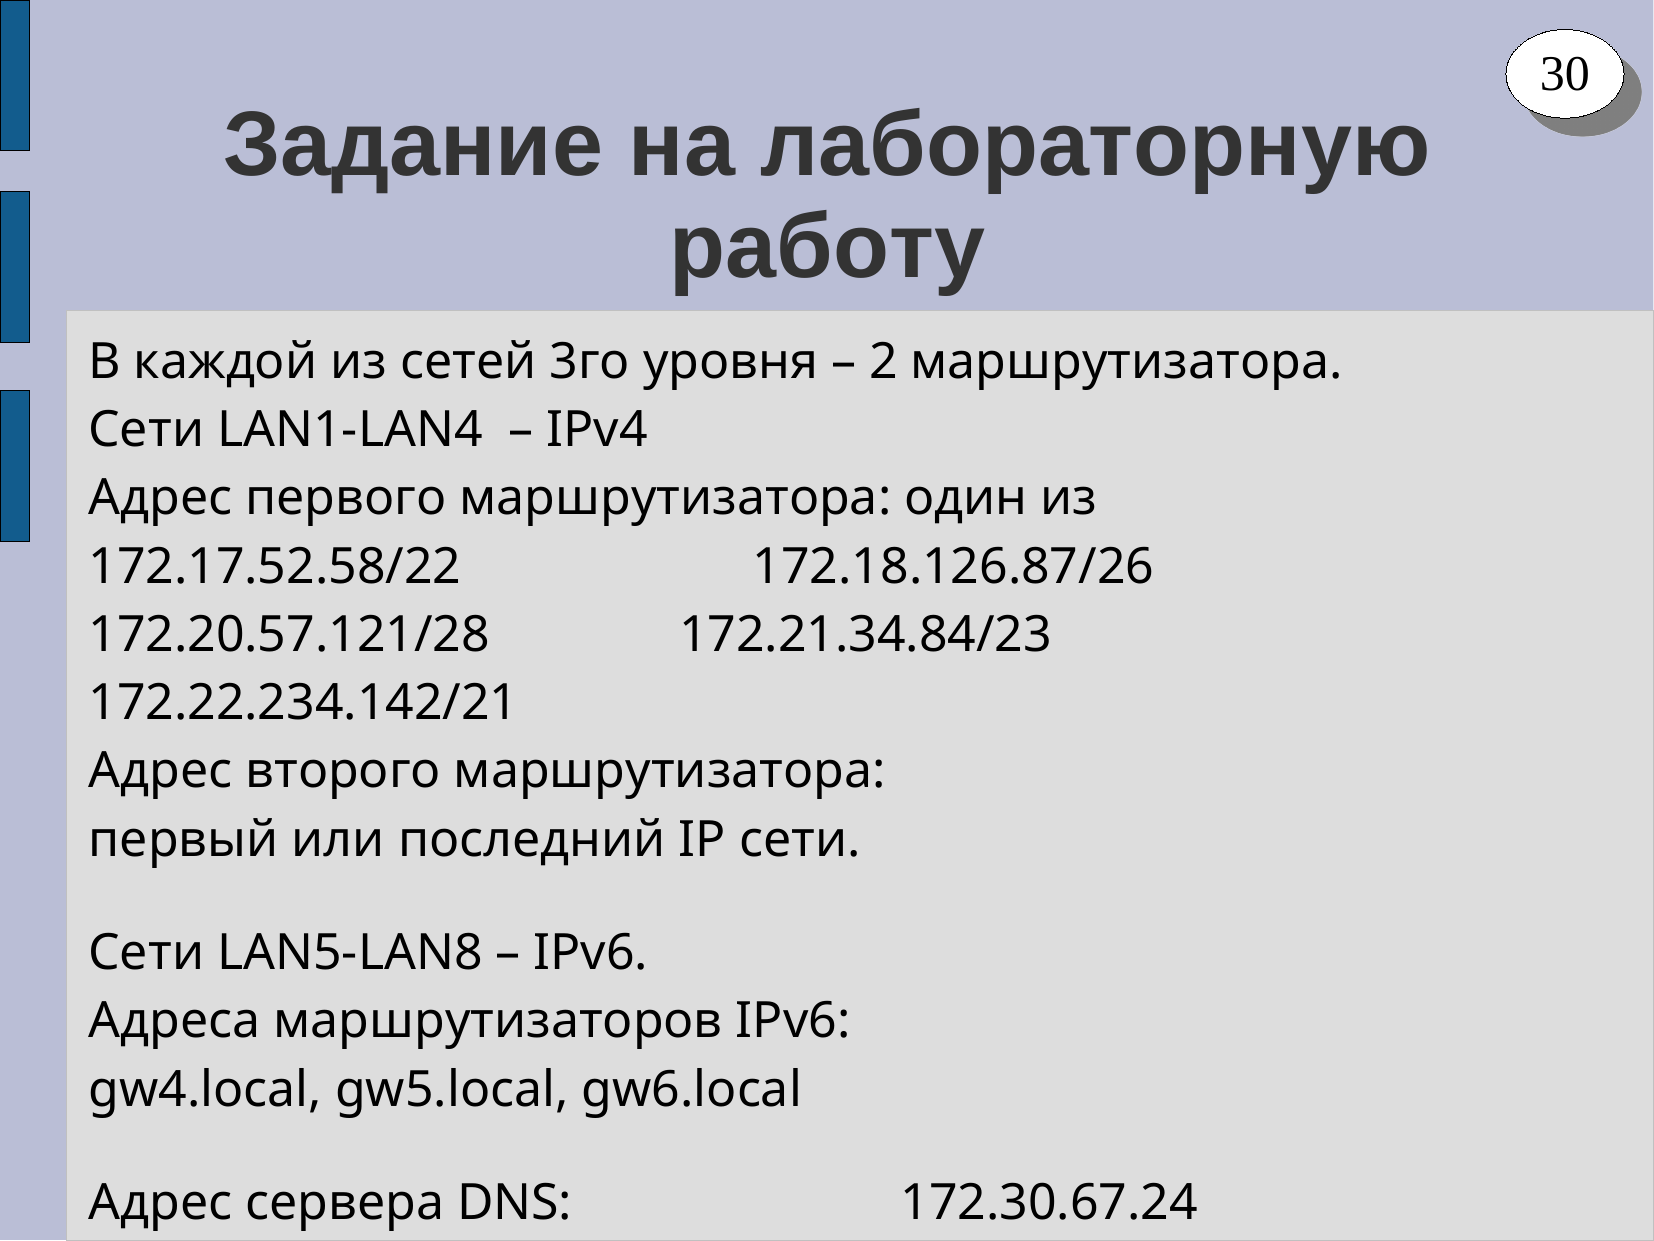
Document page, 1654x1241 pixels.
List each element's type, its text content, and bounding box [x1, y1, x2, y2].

title Задание на лабораторную работу [121, 91, 1534, 299]
text_box 30 [1505, 29, 1625, 119]
text_box В каждой из сетей 3го уровня – 2 маршрутизатора. Сети LAN1-LAN4 – IPv4 Адрес первого маршрутизатора: один из 172.17.52.58/22 172.18.126.87/26 172.20.57.121/28 172.21.34.84/23 172.22.234.142/21 Адрес второго маршрутизатора: первый или последний IP сети. Сети LAN5-LAN8 – IPv6. Адреса маршрутизаторов IPv6: gw4.local, gw5.local, gw6.local Адрес сервера DNS: 172.30.67.24 Адрес внутреннего веб-сервера: www.local [88, 324, 1595, 1196]
